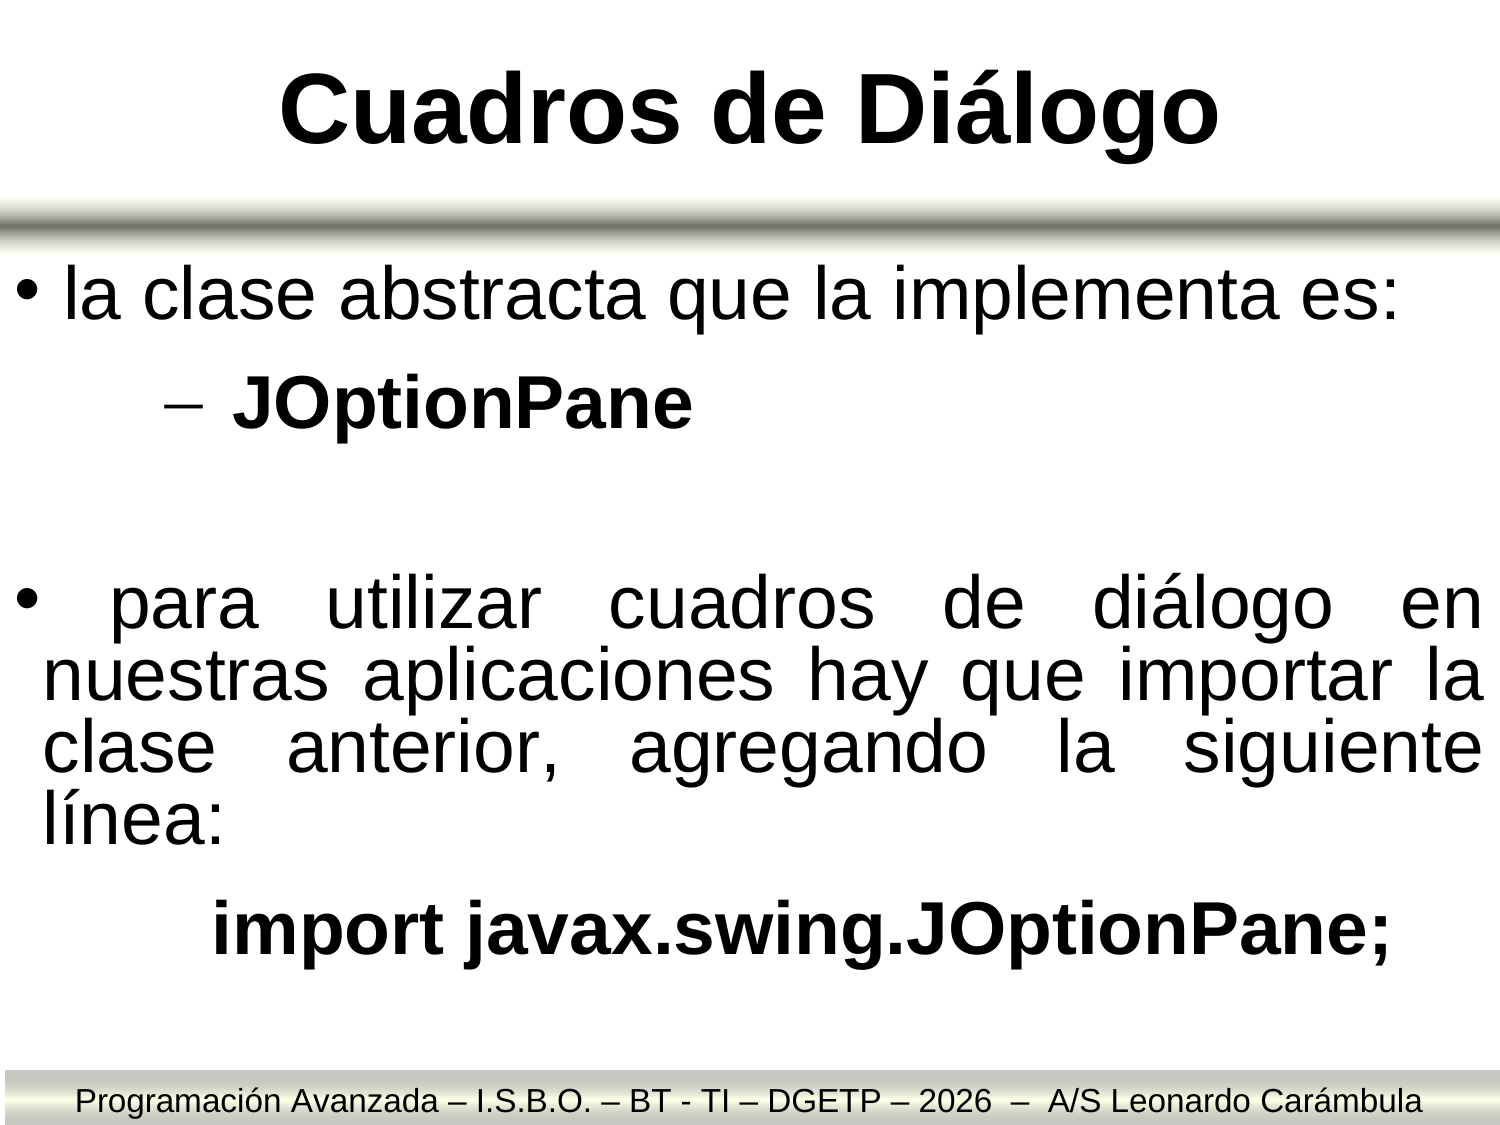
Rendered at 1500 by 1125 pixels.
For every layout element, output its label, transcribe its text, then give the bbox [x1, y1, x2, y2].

title Cuadros de Diálogo [0, 9, 1500, 198]
list la clase abstracta que la implementa es: JOptionPane para utilizar cuadros de diálogo en nuestras aplicaciones hay que importar la clase anterior, agregando la siguiente línea: import javax.swing.JOptionPane; [0, 253, 1500, 1023]
